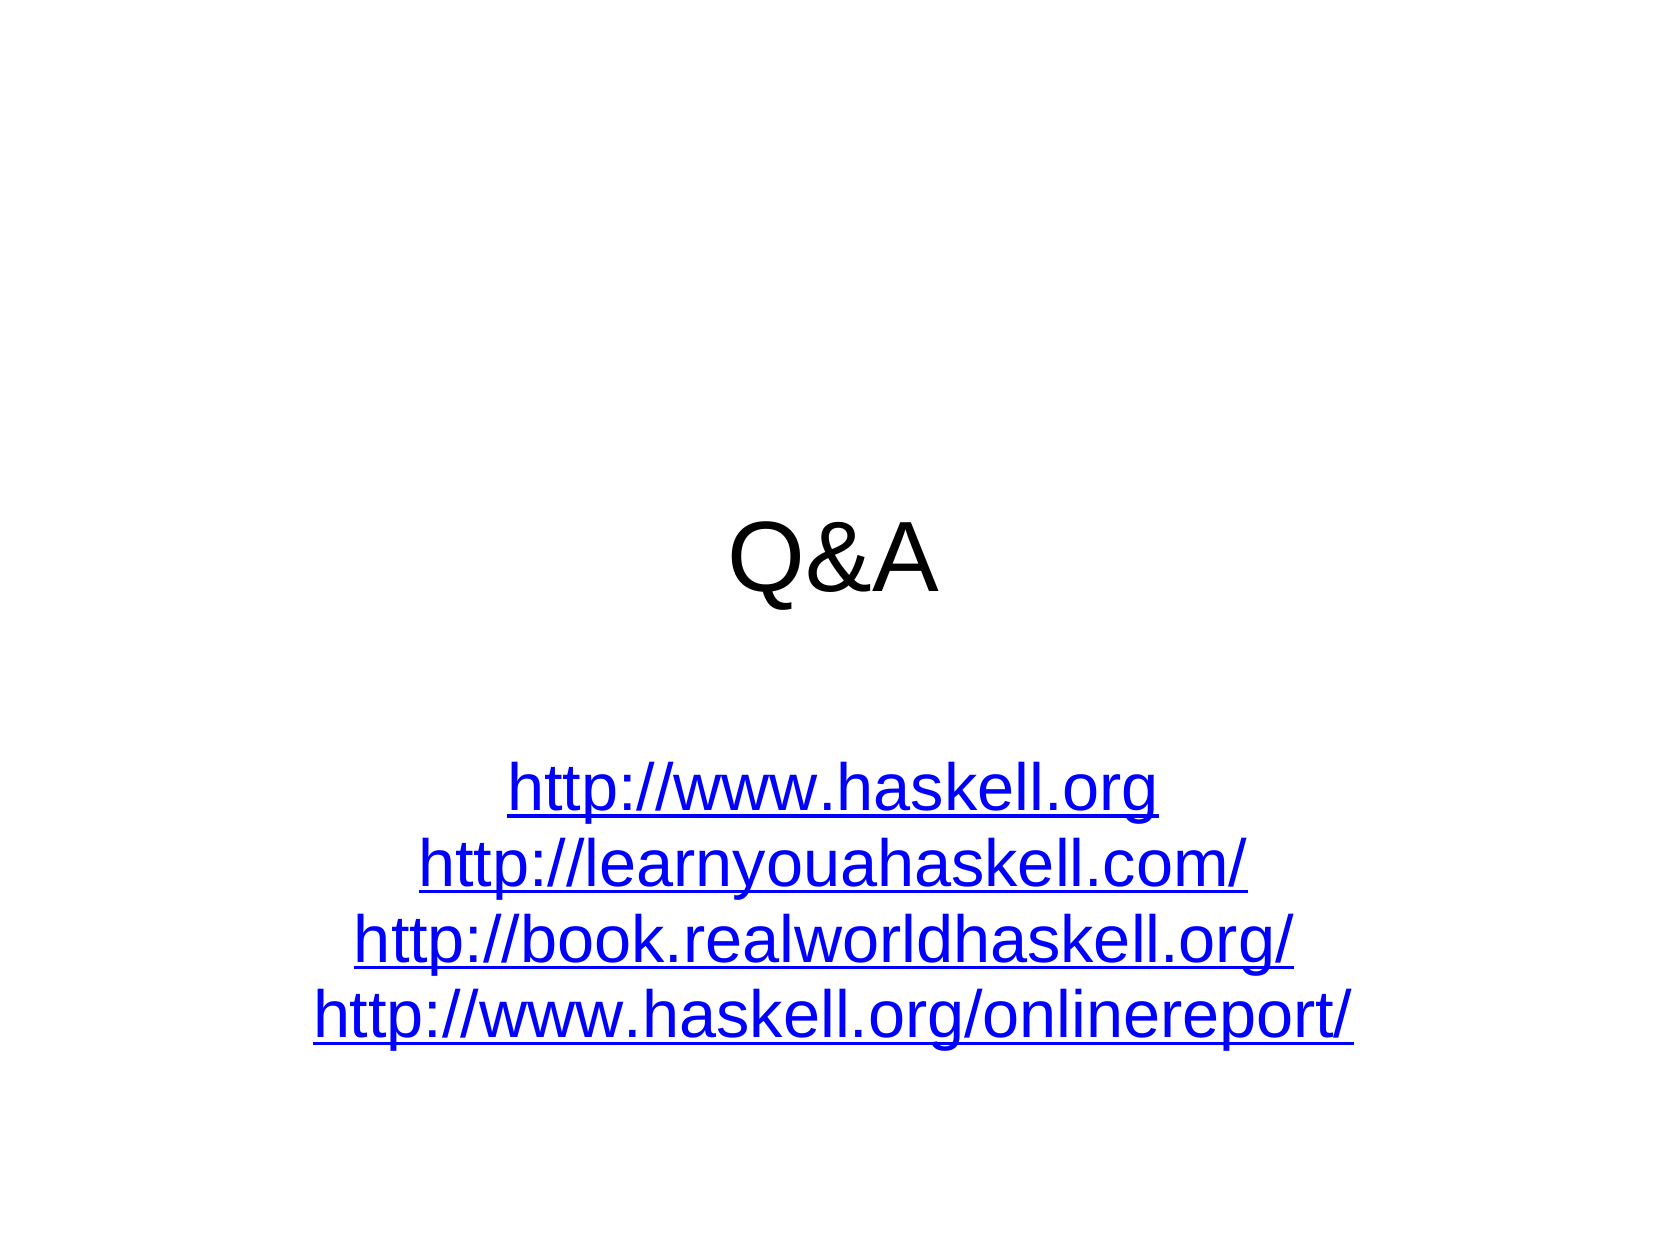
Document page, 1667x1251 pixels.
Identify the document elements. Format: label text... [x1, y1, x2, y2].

subtitle http://www.haskell.org http://learnyouahaskell.com/ http://book.realworldhaskell.org/ http://www.haskell.org/onlinereport/ [290, 749, 1377, 1060]
title Q&A [140, 500, 1527, 701]
